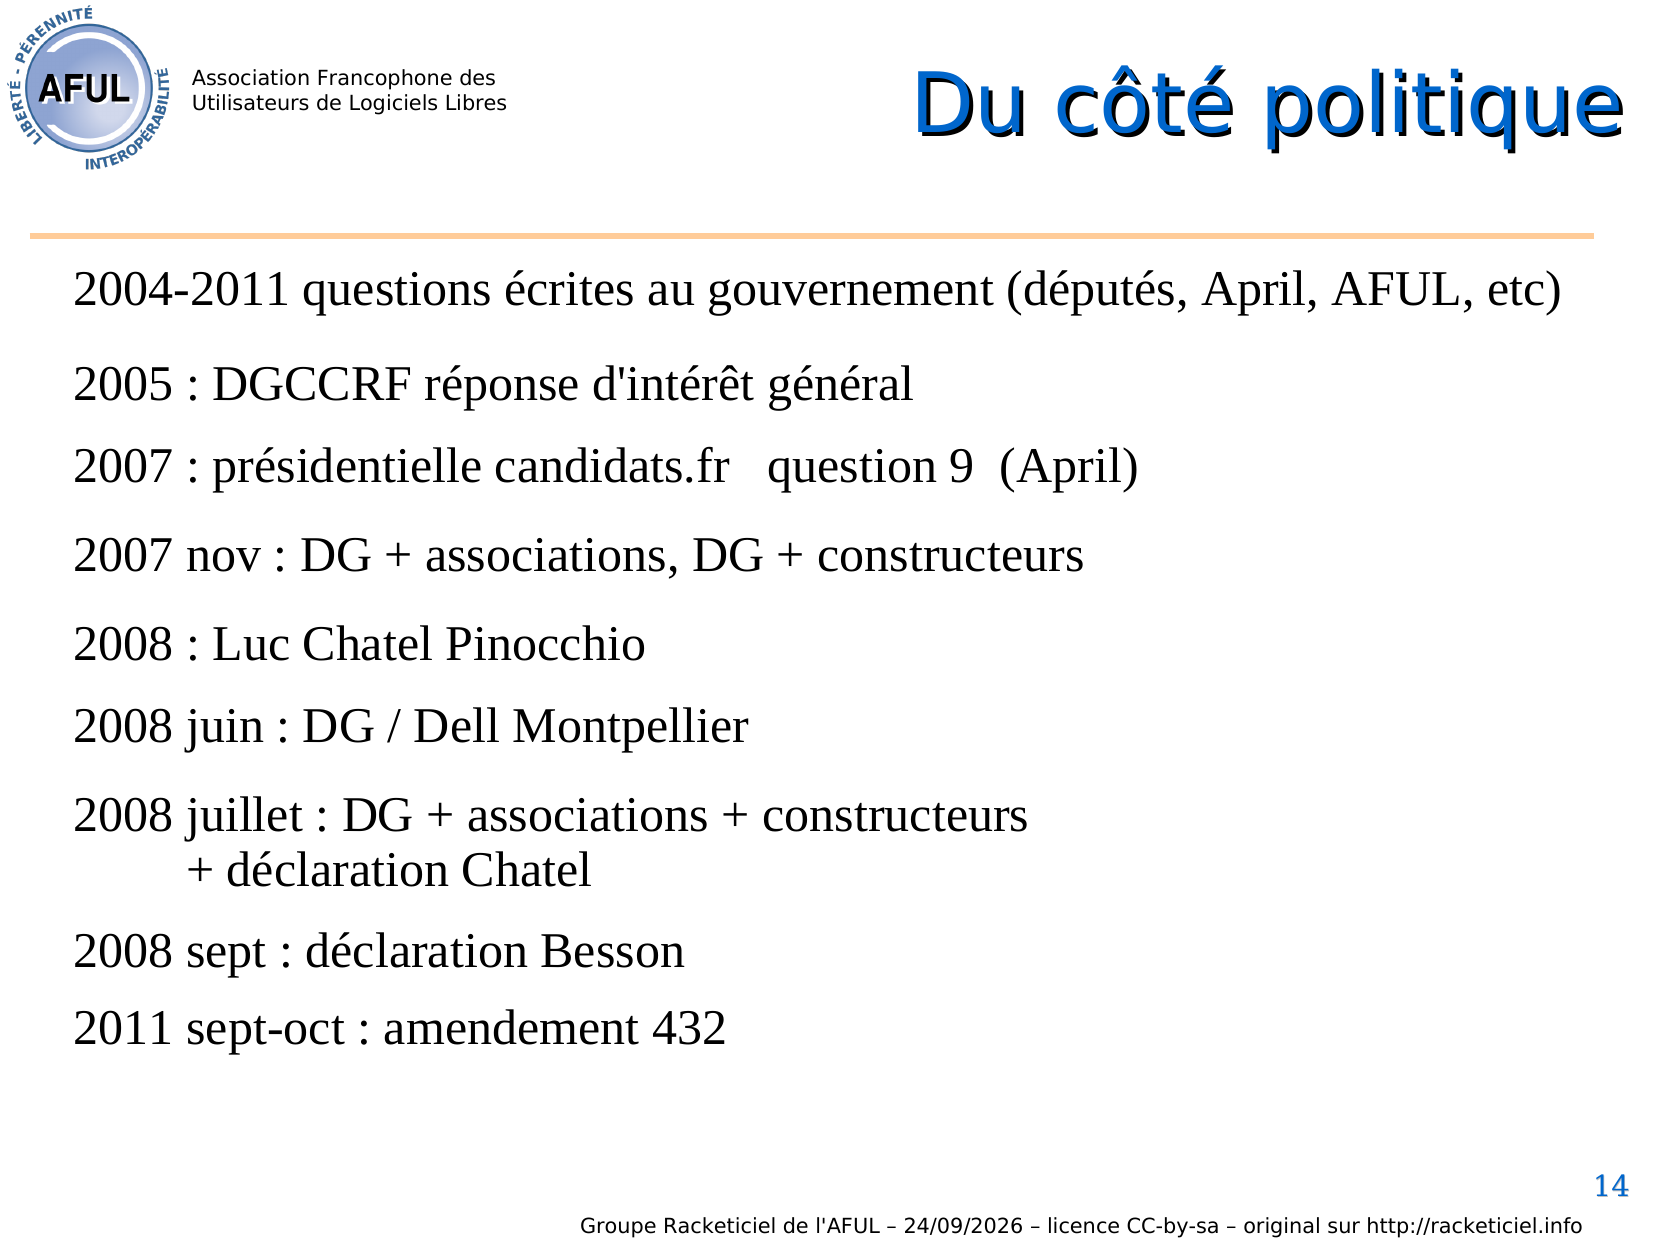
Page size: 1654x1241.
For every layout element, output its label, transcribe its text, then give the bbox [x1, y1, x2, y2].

text_box 2008 juin : DG / Dell Montpellier [59, 690, 765, 767]
title Du côté politique [501, 7, 1625, 200]
picture [0, 0, 178, 178]
text_box 2008 : Luc Chatel Pinocchio [59, 608, 662, 684]
text_box 2008 juillet : DG + associations + constructeurs + déclaration Chatel [59, 779, 1046, 916]
text_box 2005 : DGCCRF réponse d'intérêt général [59, 348, 931, 424]
text_box 2011 sept-oct : amendement 432 [59, 992, 743, 1068]
text_box 2004-2011 questions écrites au gouvernement (députés, April, AFUL, etc) [59, 253, 1578, 330]
text_box 2008 sept : déclaration Besson [59, 915, 701, 991]
text_box 2007 : présidentielle candidats.fr question 9 (April) [59, 431, 1155, 507]
text_box 2007 nov : DG + associations, DG + constructeurs [59, 519, 1101, 595]
